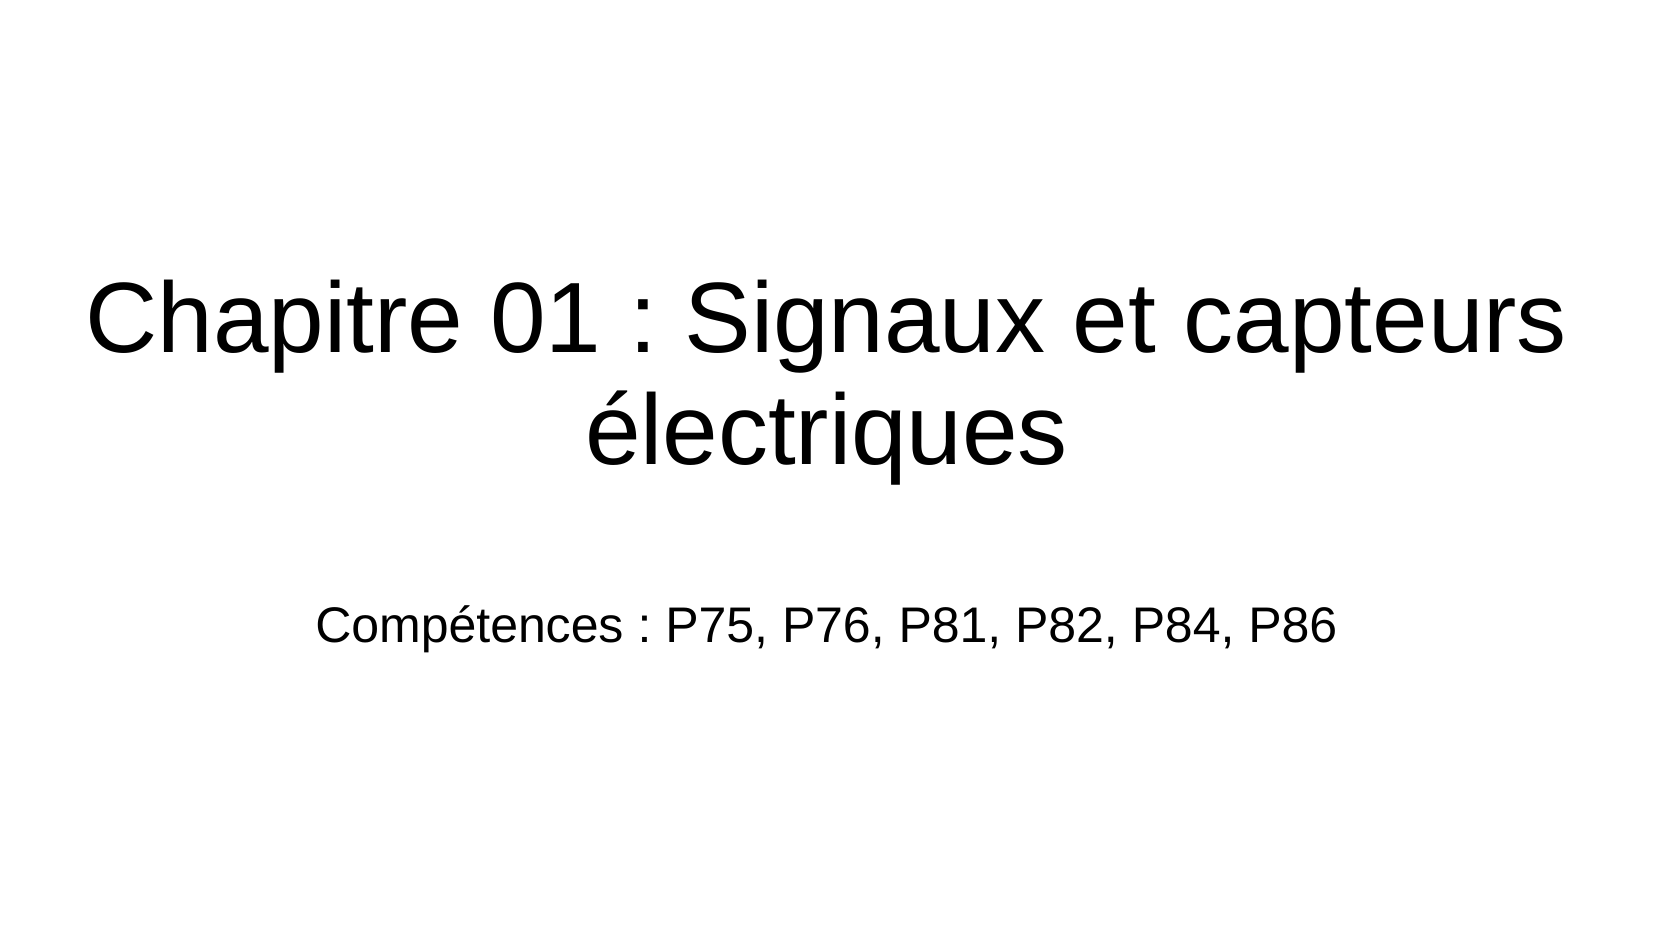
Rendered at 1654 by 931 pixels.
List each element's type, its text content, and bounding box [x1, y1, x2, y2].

subtitle Chapitre 01 : Signaux et capteurs électriques Compétences : P75, P76, P81, P82, P84, P86 [82, 59, 1571, 857]
